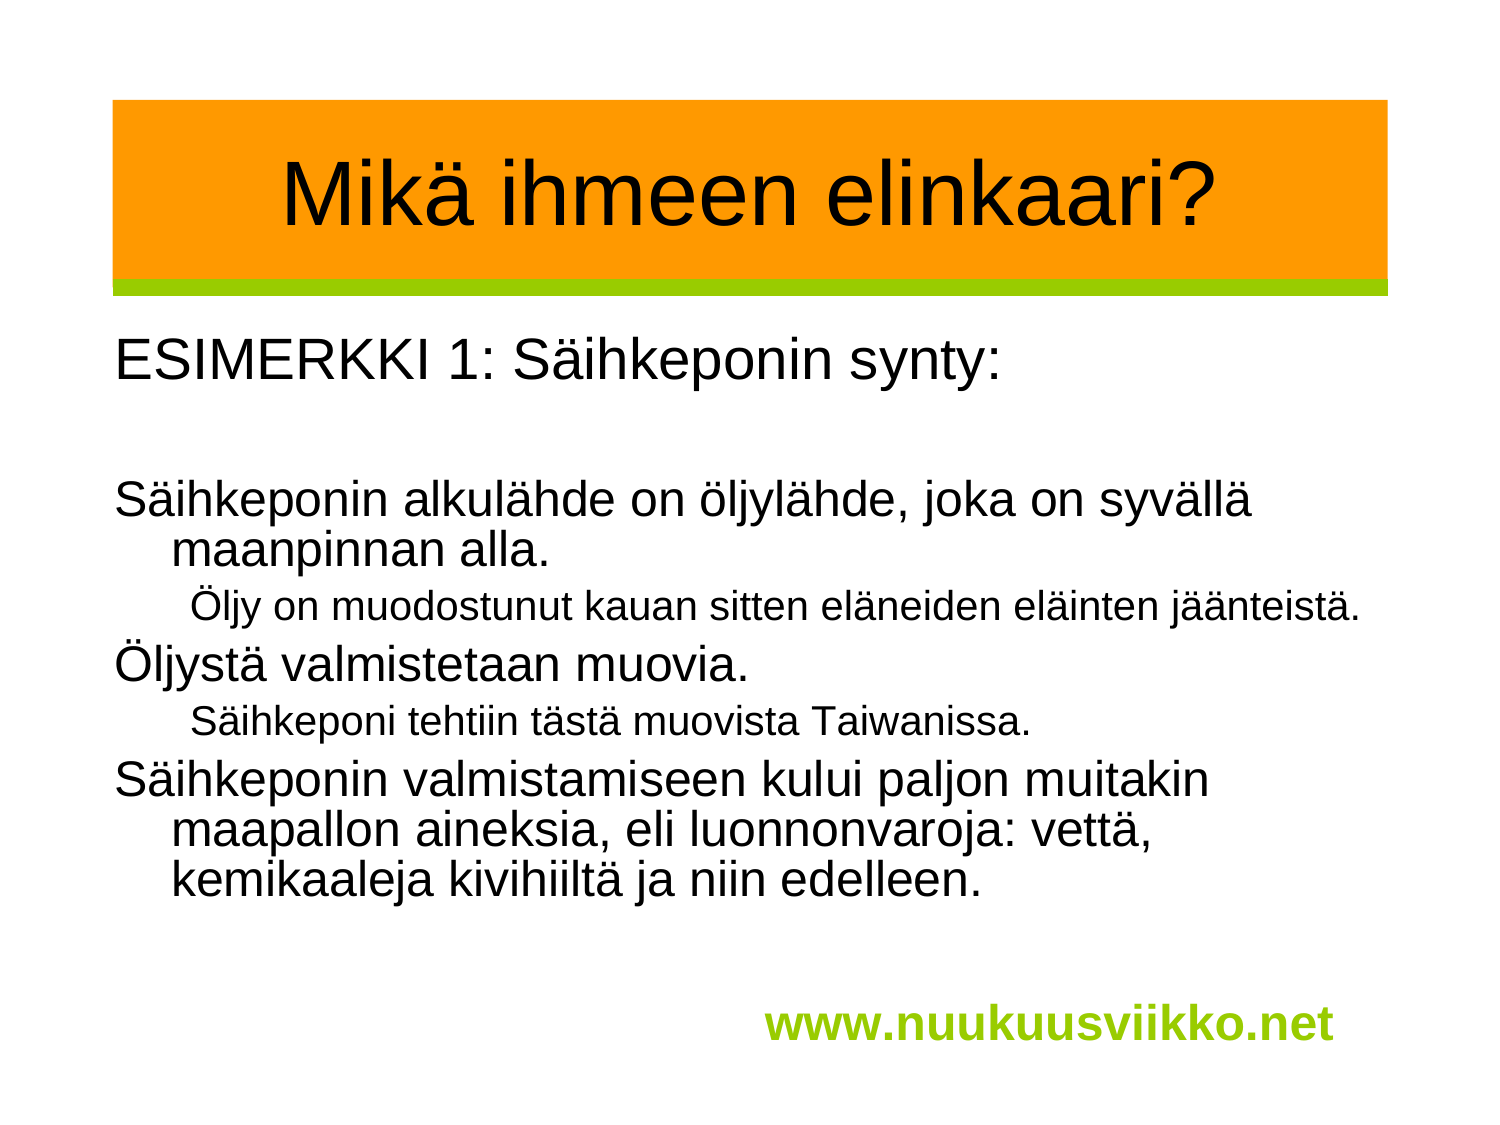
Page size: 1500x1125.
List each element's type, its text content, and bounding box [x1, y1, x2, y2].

text_box www.nuukuusviikko.net [750, 987, 1350, 1059]
list ESIMERKKI 1: Säihkeponin synty: Säihkeponin alkulähde on öljylähde, joka on syvällä maanpinnan alla. Öljy on muodostunut kauan sitten eläneiden eläinten jäänteistä. Öljystä valmistetaan muovia. Säihkeponi tehtiin tästä muovista Taiwanissa. Säihkeponin valmistamiseen kului paljon muitakin maapallon aineksia, eli luonnonvaroja: vettä, kemikaaleja kivihiiltä ja niin edelleen. [99, 324, 1388, 1125]
title Mikä ihmeen elinkaari? [112, 99, 1388, 279]
